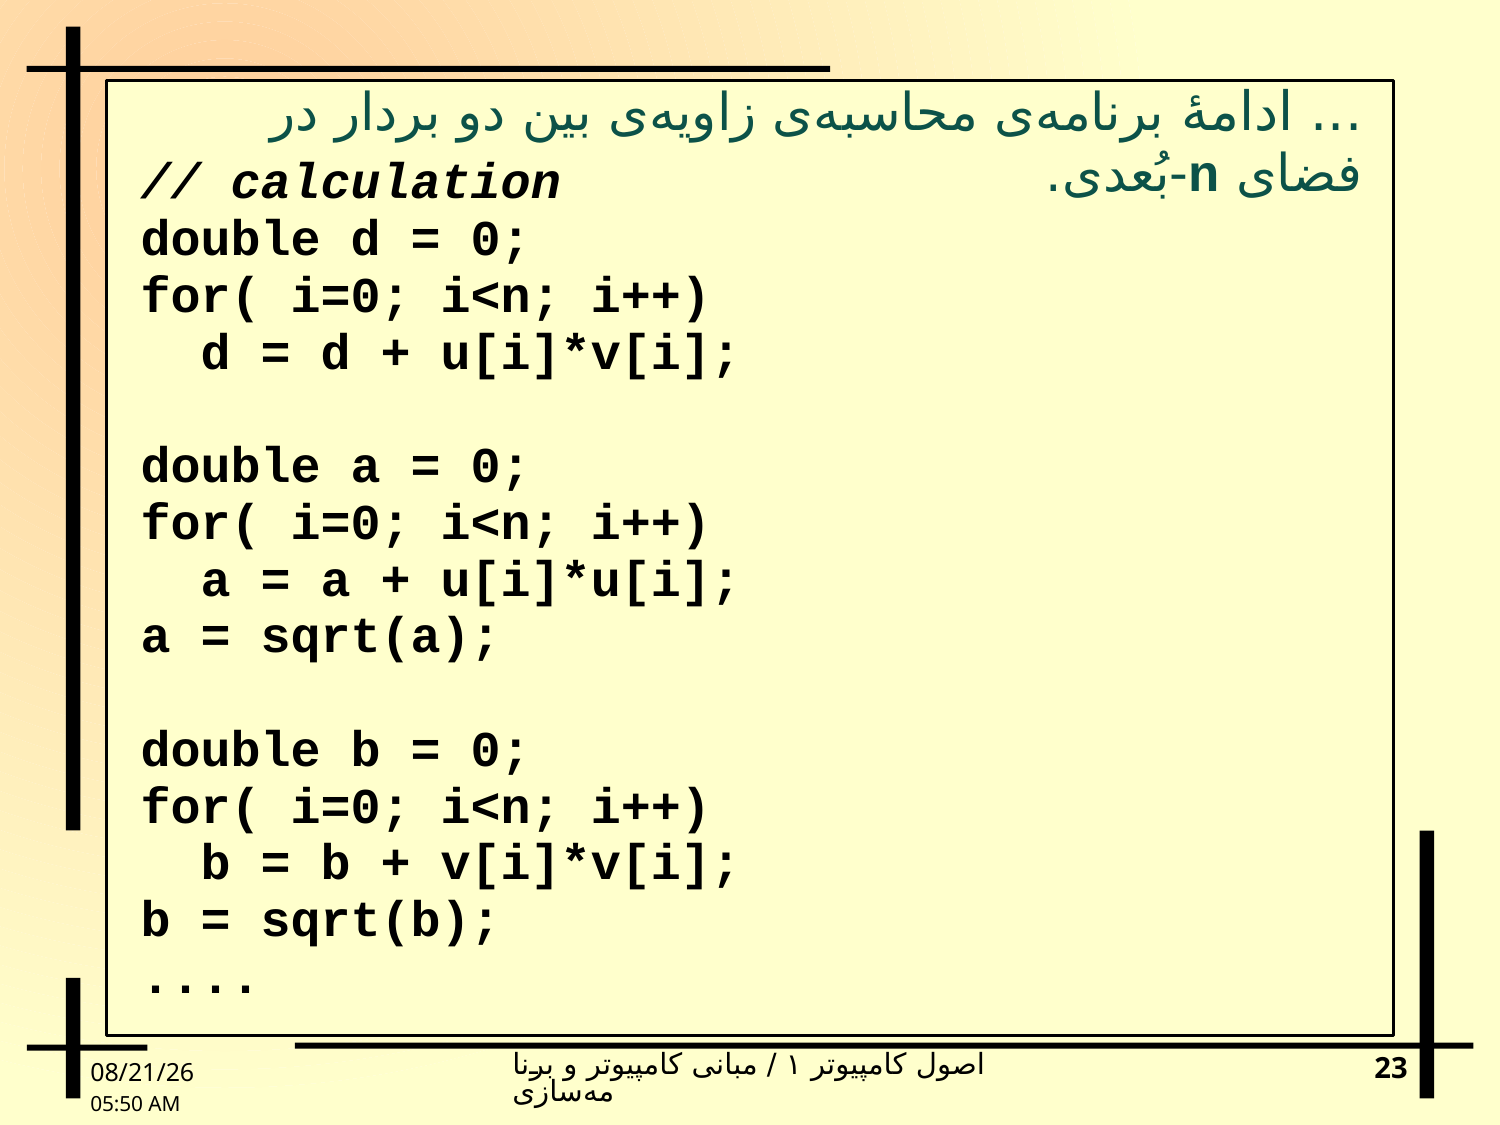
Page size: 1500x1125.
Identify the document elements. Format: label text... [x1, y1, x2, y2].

list // calculation double d = 0; for( i=0; i<n; i++) d = d + u[i]*v[i]; double a = 0; for( i=0; i<n; i++) a = a + u[i]*u[i]; a = sqrt(a); double b = 0; for( i=0; i<n; i++) b = b + v[i]*v[i]; b = sqrt(b); .... [106, 80, 1394, 1036]
list ... ادامهٔ برنامه‌‌ی محاسبه‌ی زاویه‌ی بین دو بردار در فضای n-بُعدی. [179, 80, 1416, 179]
